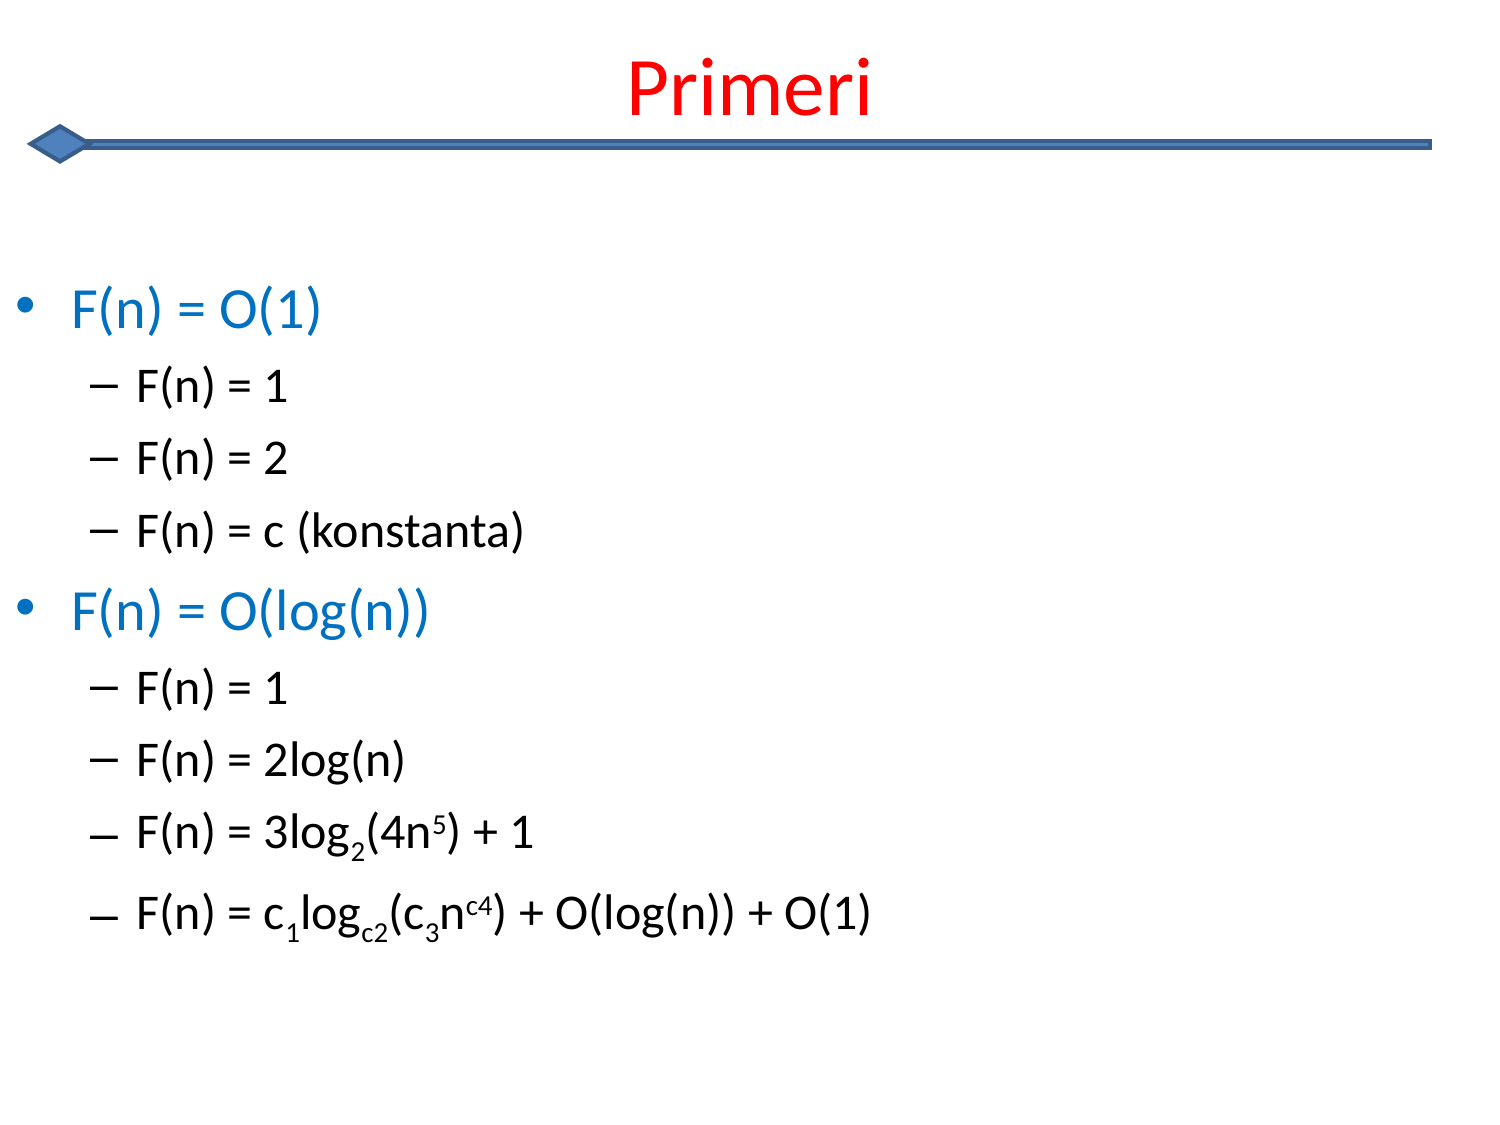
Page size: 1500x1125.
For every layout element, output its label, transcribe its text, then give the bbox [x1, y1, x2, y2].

title Primeri [75, 23, 1426, 141]
list F(n) = O(1) F(n) = 1 F(n) = 2 F(n) = c (konstanta) F(n) = O(log(n)) F(n) = 1 F(n) = 2log(n) F(n) = 3log2(4n5) + 1 F(n) = c1logc2(c3nc4) + O(log(n)) + O(1) [0, 262, 1351, 1029]
